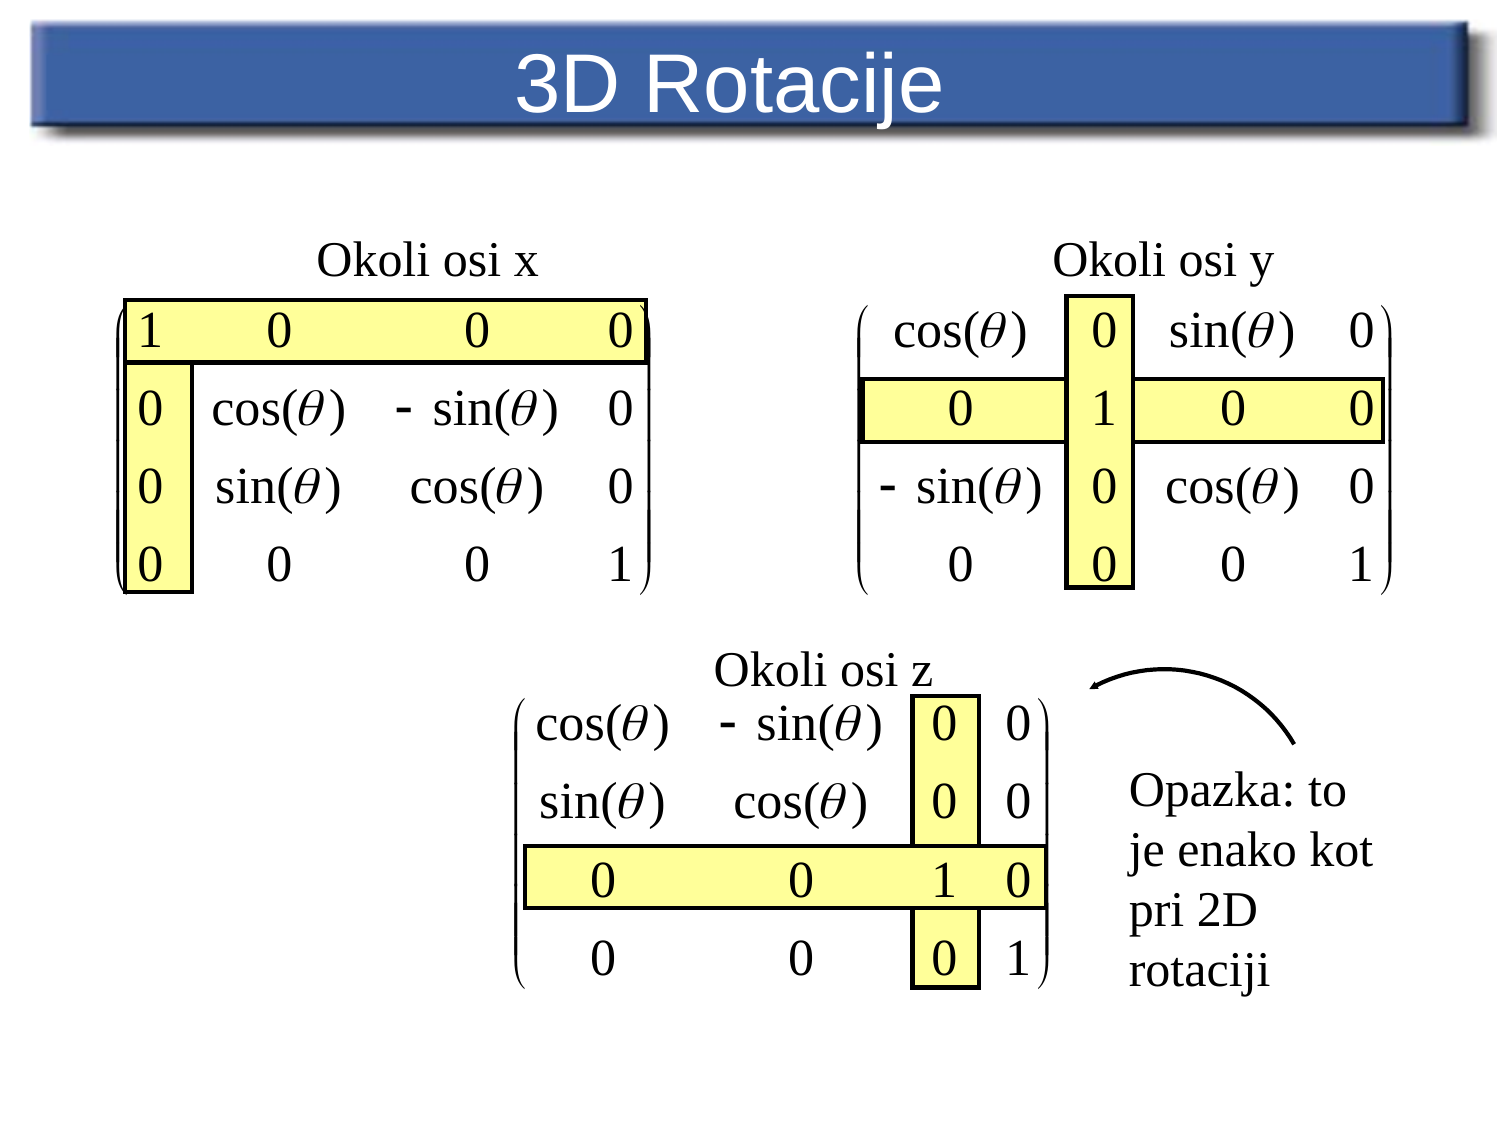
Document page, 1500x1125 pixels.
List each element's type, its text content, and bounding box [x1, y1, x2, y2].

text_box Opazka: to je enako kot pri 2D rotaciji [1114, 748, 1390, 1004]
chart [508, 694, 1059, 995]
chart [851, 301, 1402, 602]
chart [110, 301, 661, 602]
picture [29, 18, 1497, 146]
text_box Okoli osi z [698, 628, 949, 694]
text_box [1066, 295, 1134, 301]
title 3D Rotacije [92, 21, 1368, 138]
text_box Okoli osi x [301, 218, 554, 295]
text_box Okoli osi y [1037, 218, 1290, 295]
